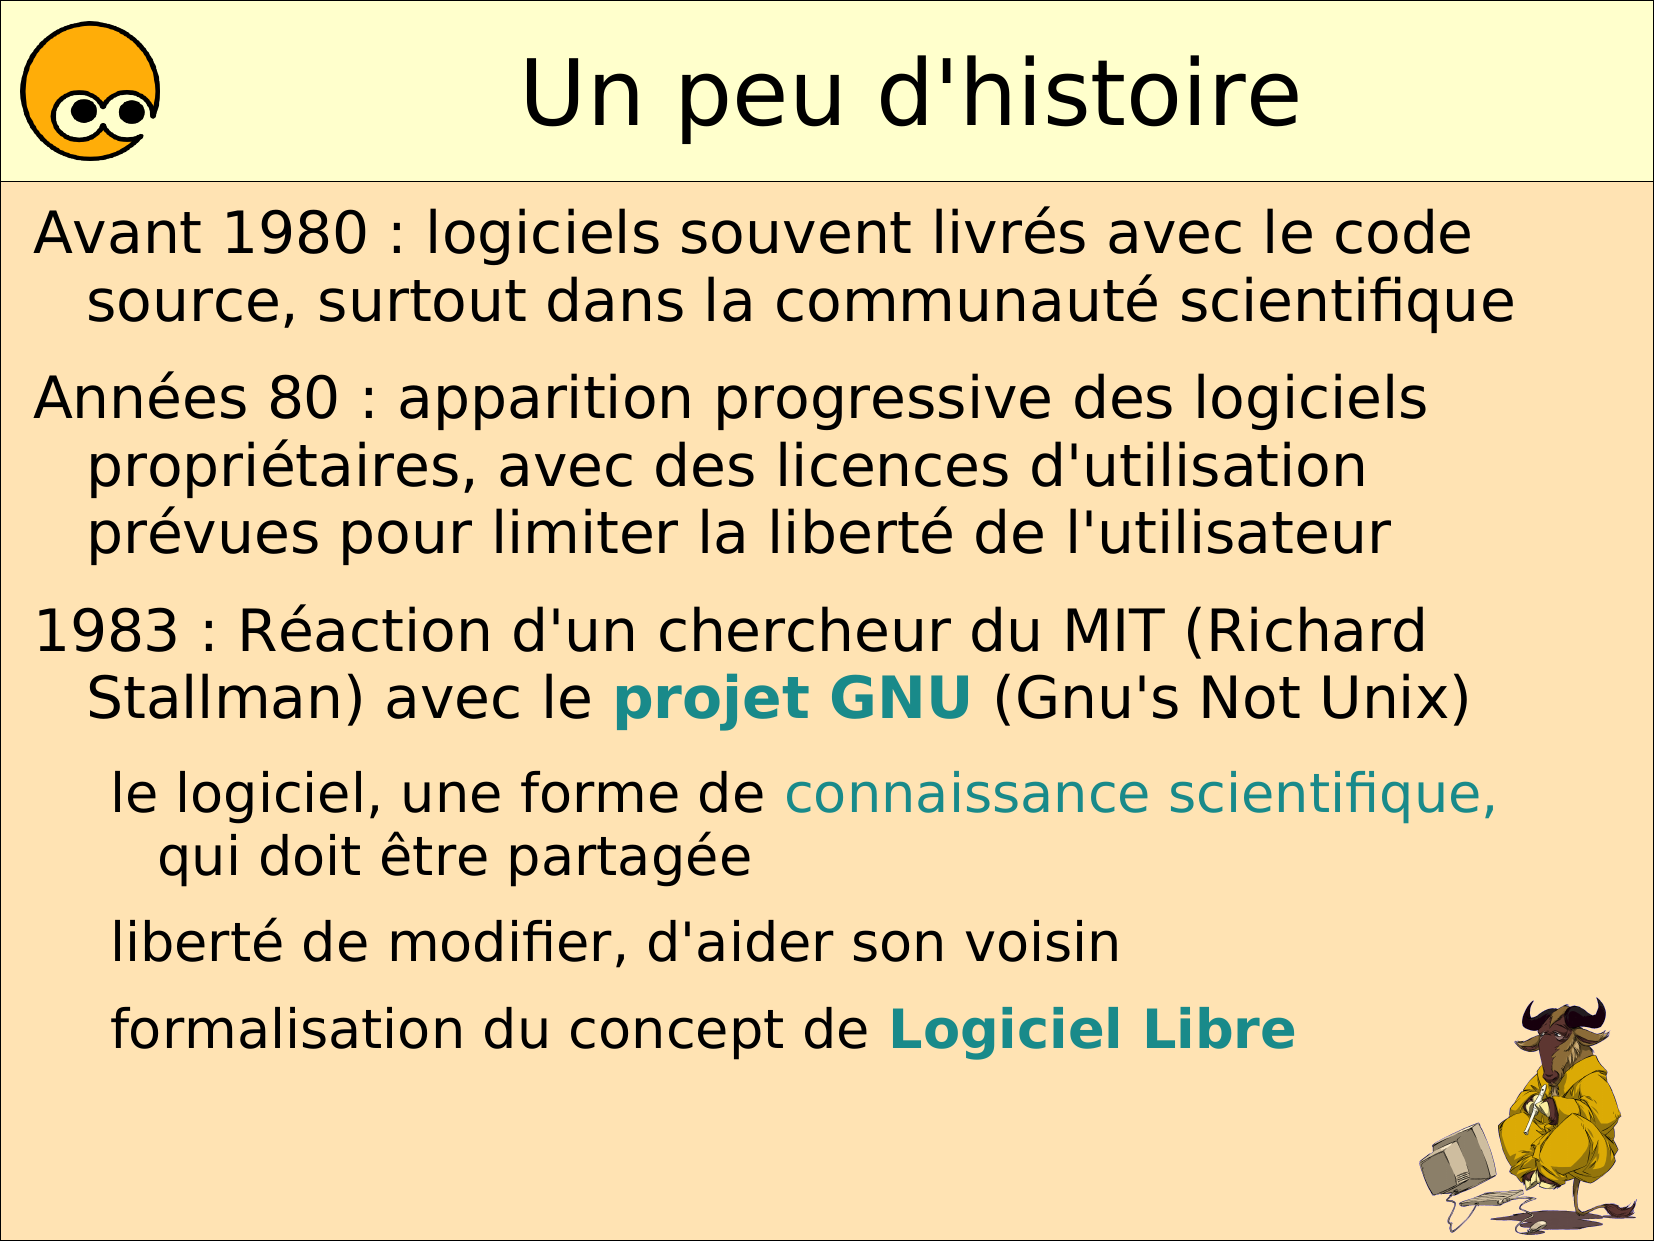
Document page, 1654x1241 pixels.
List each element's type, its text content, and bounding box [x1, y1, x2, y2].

picture [1395, 991, 1654, 1241]
list Avant 1980 : logiciels souvent livrés avec le code source, surtout dans la communauté scientifique Années 80 : apparition progressive des logiciels propriétaires, avec des licences d'utilisation prévues pour limiter la liberté de l'utilisateur 1983 : Réaction d'un chercheur du MIT (Richard Stallman) avec le projet GNU (Gnu's Not Unix) le logiciel, une forme de connaissance scientifique, qui doit être partagée liberté de modifier, d'aider son voisin formalisation du concept de Logiciel Libre [15, 199, 1518, 1160]
title Un peu d'histoire [203, 33, 1620, 154]
picture [20, 21, 160, 161]
